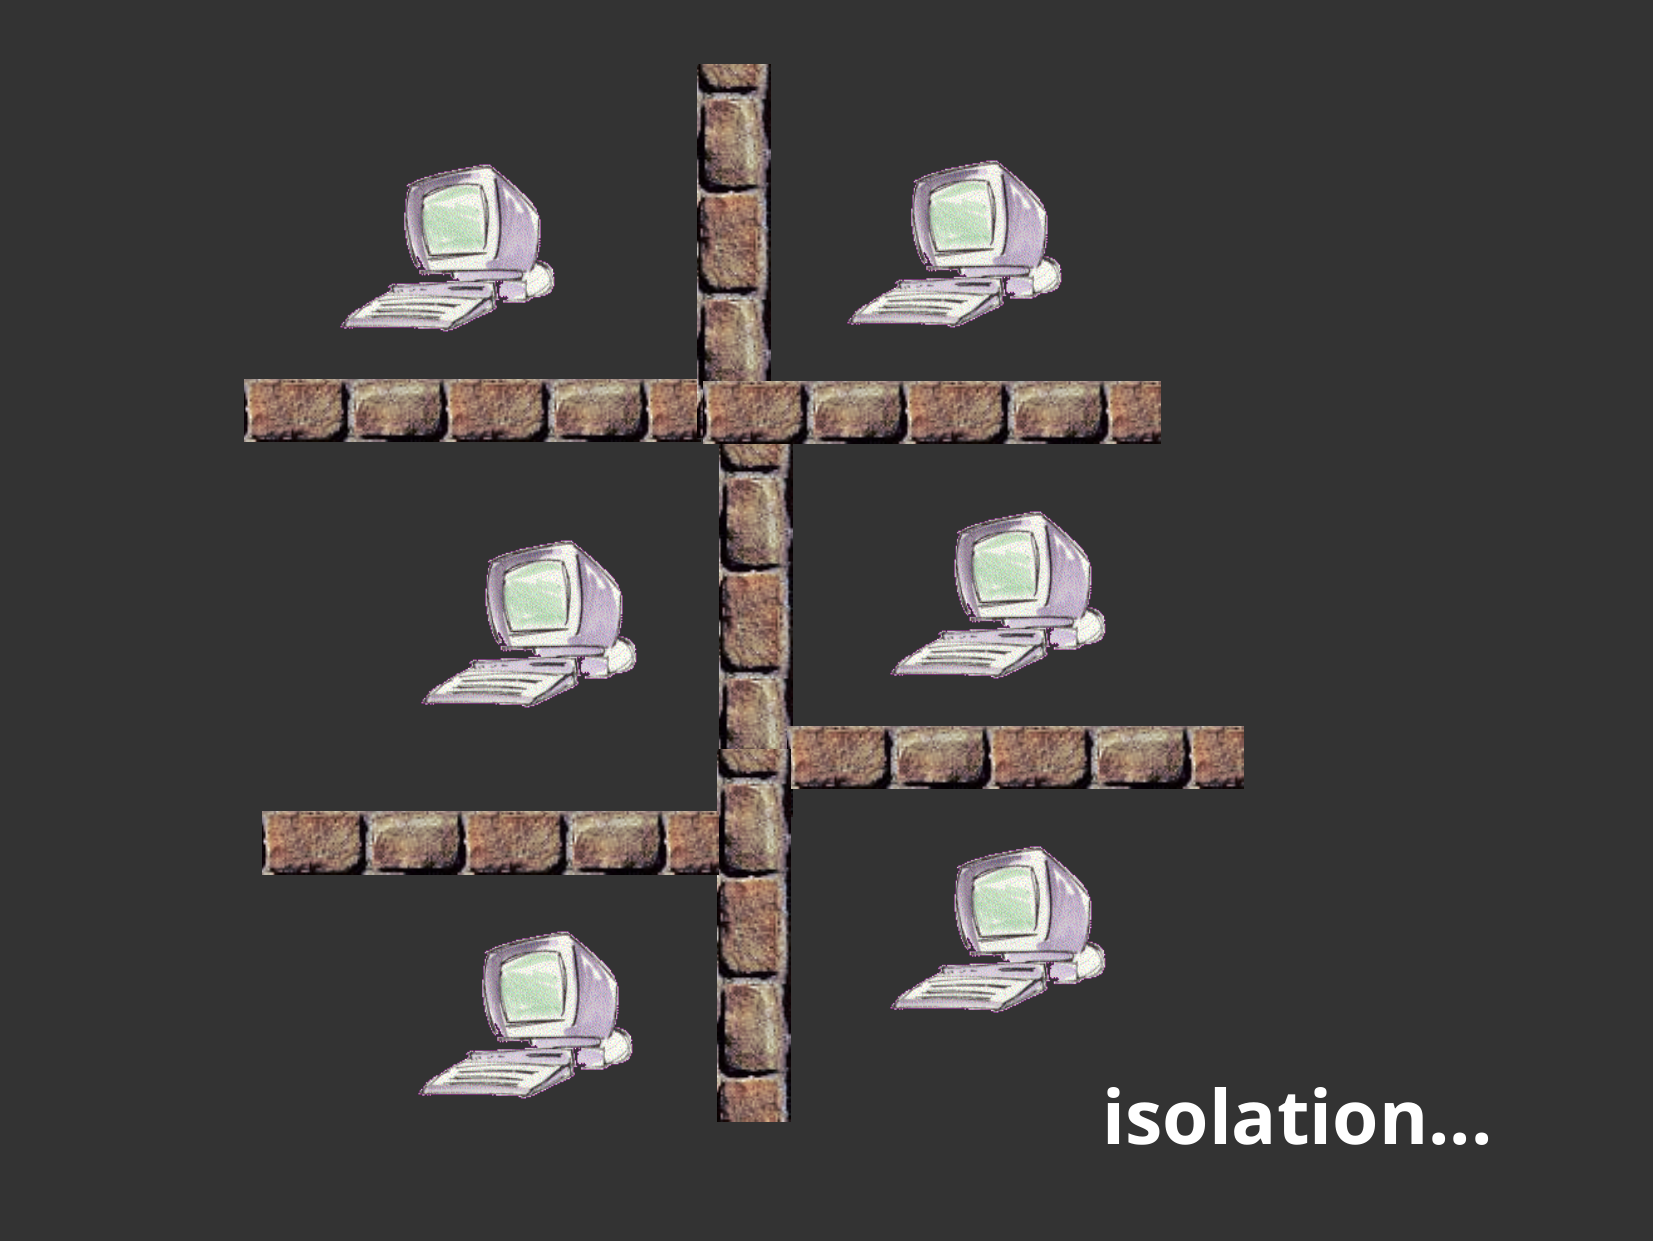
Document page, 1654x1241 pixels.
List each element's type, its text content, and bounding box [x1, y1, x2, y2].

picture [840, 147, 1074, 340]
picture [414, 527, 649, 720]
picture [244, 64, 1244, 1123]
picture [333, 151, 567, 344]
picture [411, 918, 645, 1111]
picture [883, 498, 1118, 691]
picture [883, 833, 1118, 1025]
title isolation... [971, 1055, 1625, 1176]
